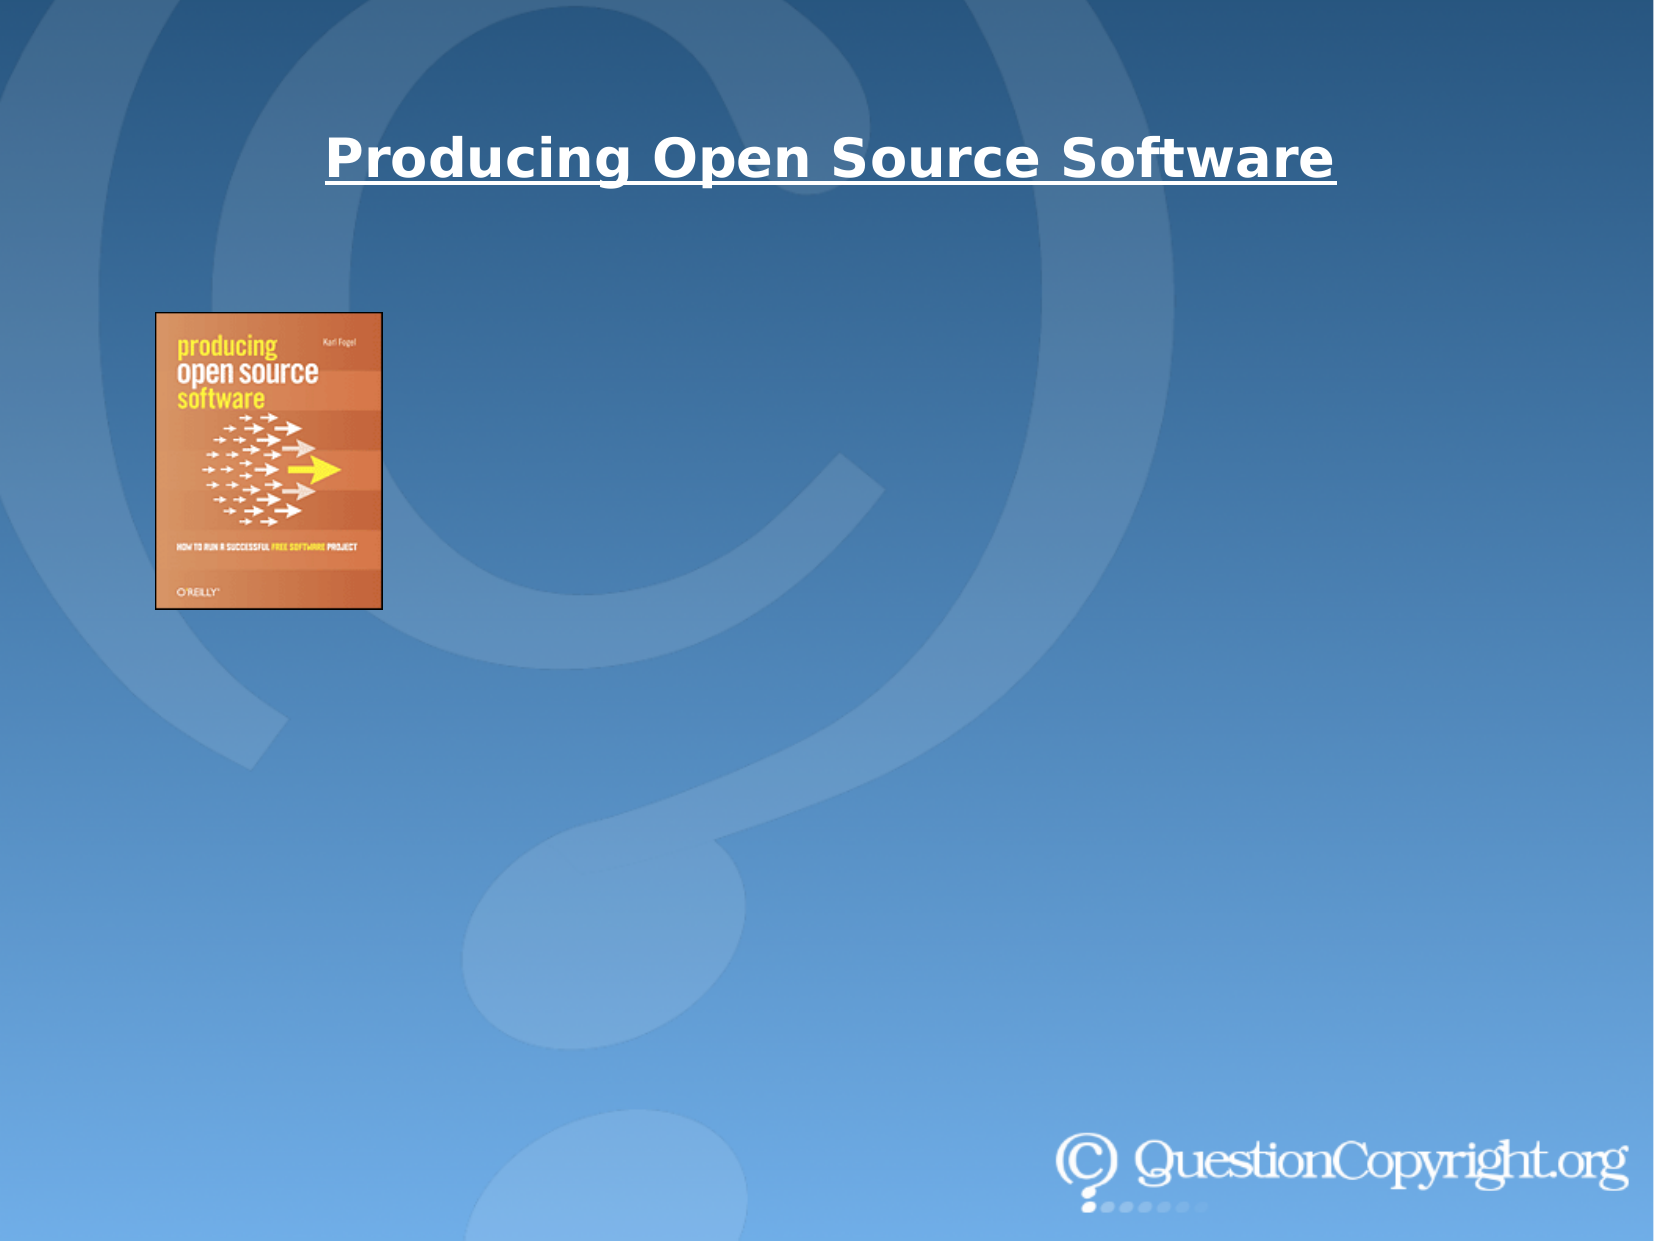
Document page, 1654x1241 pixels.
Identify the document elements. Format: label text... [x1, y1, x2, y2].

text_box Producing Open Source Software [309, 120, 1352, 199]
picture [0, 0, 1654, 1241]
